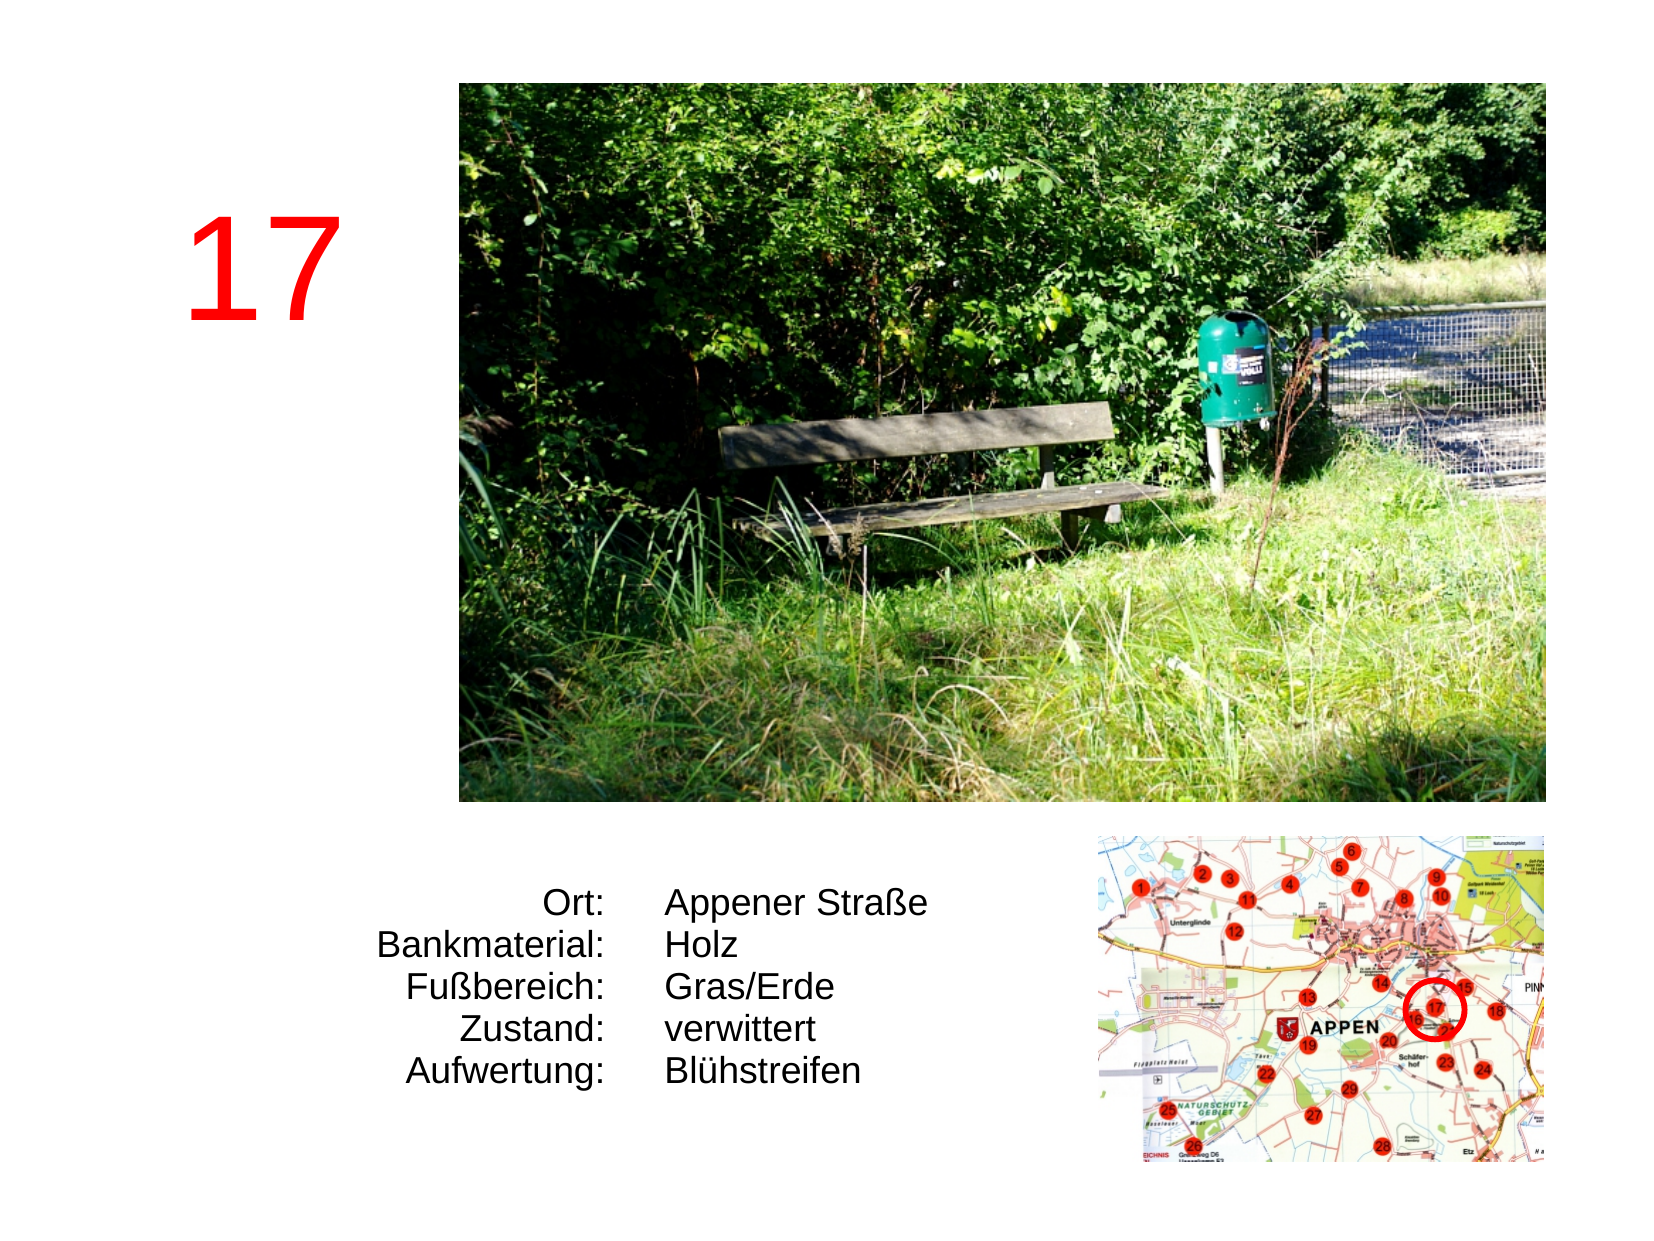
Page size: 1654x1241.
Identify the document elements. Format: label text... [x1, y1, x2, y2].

text_box 17 [165, 177, 428, 360]
picture [1098, 836, 1544, 1162]
picture [459, 83, 1546, 802]
text_box Ort: Appener Straße Bankmaterial: Holz Fußbereich: Gras/Erde Zustand: verwittert Aufwertung: Blühstreifen [354, 873, 1098, 1142]
